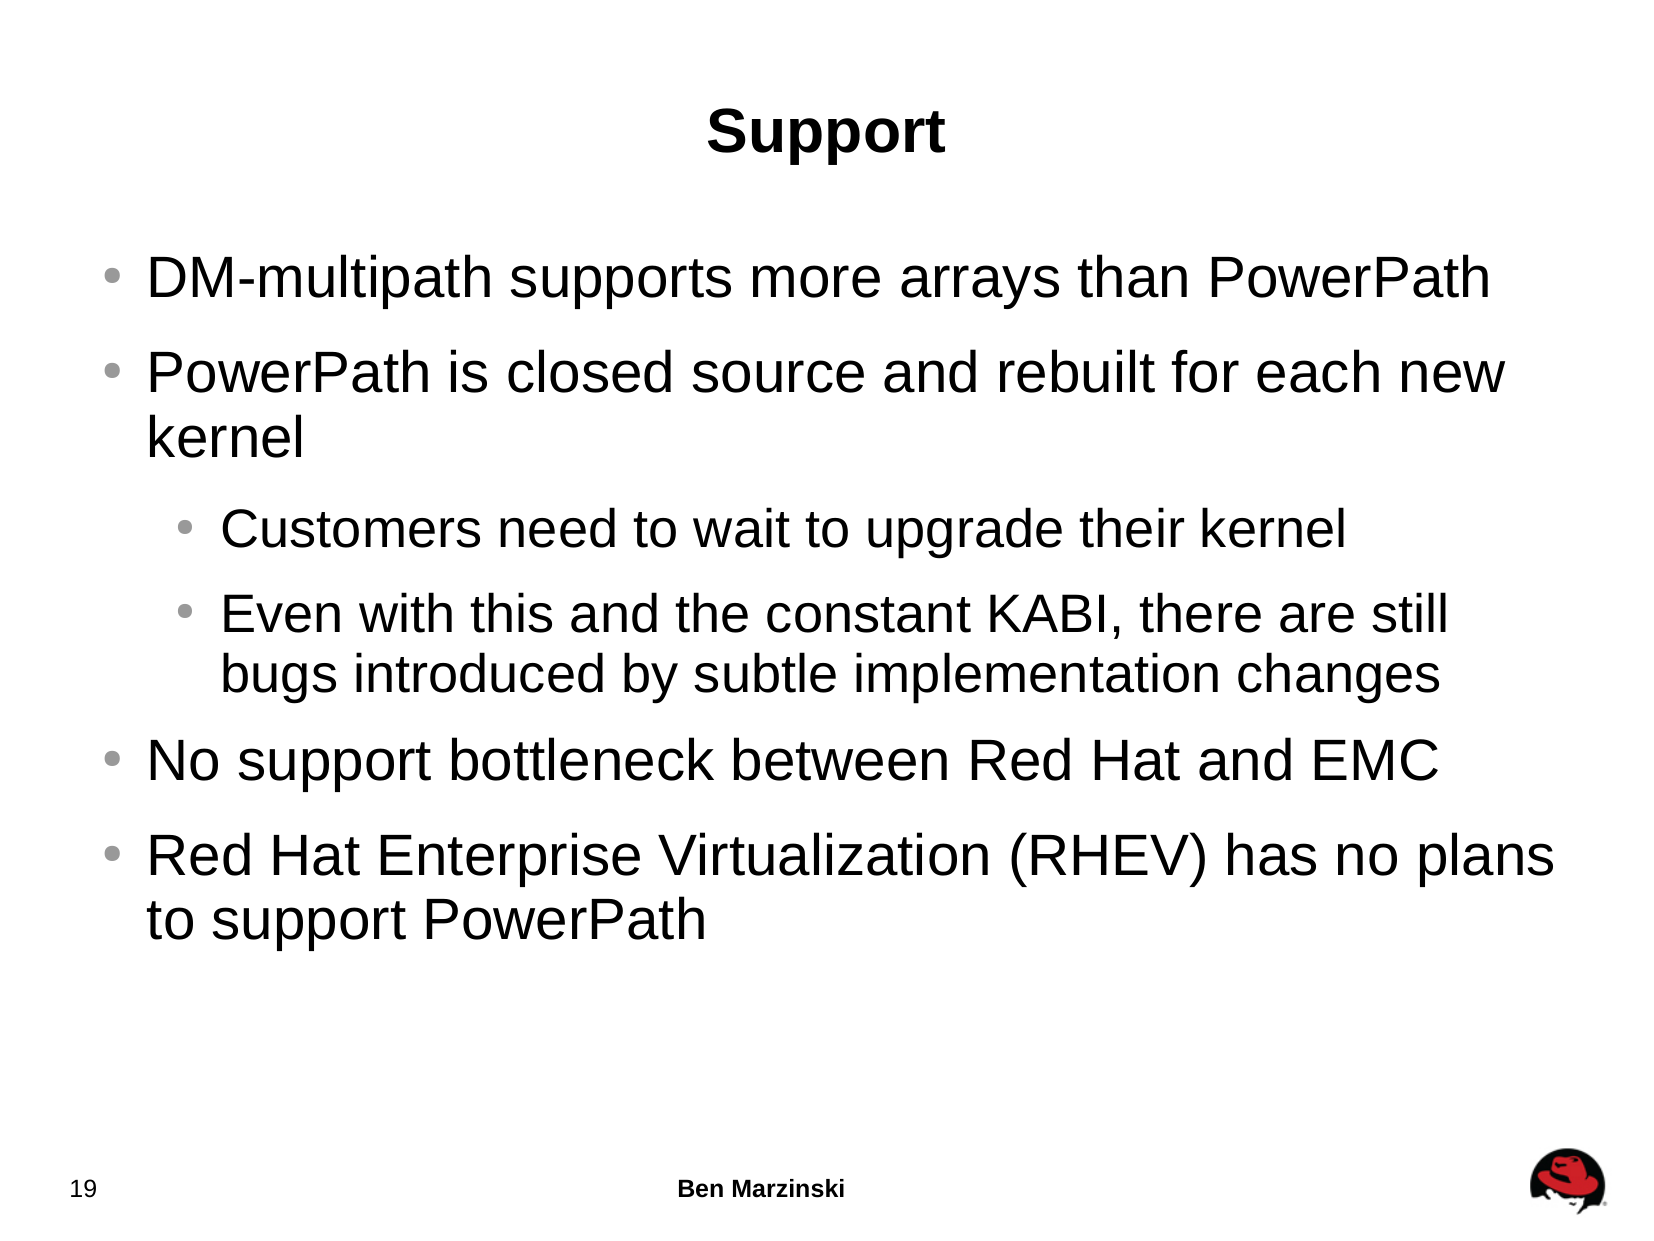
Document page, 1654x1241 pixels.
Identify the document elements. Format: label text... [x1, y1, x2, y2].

title Support [82, 45, 1571, 218]
picture [1529, 1146, 1613, 1224]
list DM-multipath supports more arrays than PowerPath PowerPath is closed source and rebuilt for each new kernel Customers need to wait to upgrade their kernel Even with this and the constant KABI, there are still bugs introduced by subtle implementation changes No support bottleneck between Red Hat and EMC Red Hat Enterprise Virtualization (RHEV) has no plans to support PowerPath [86, 244, 1576, 1024]
